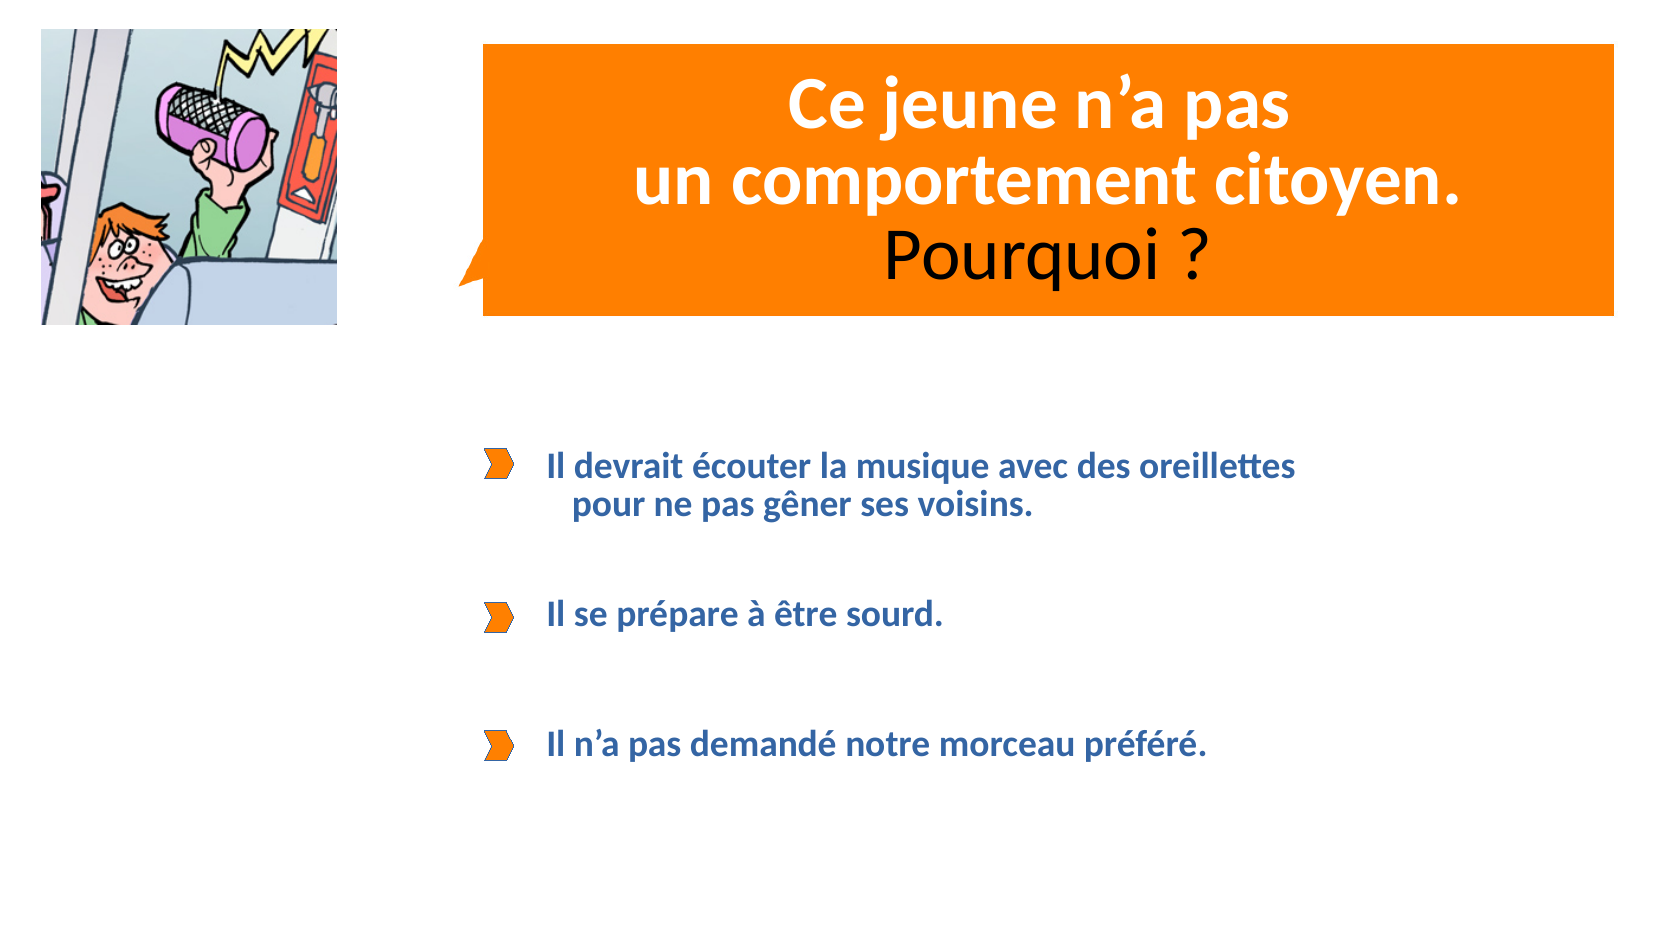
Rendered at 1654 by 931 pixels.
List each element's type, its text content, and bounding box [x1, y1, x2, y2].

picture [5, 0, 1654, 345]
text_box Il devrait écouter la musique avec des oreillettes pour ne pas gêner ses voisins. [531, 442, 1359, 534]
text_box [484, 602, 514, 633]
text_box Ce jeune n’a pas un comportement citoyen. Pourquoi ? [472, 65, 1625, 306]
text_box Il n’a pas demandé notre morceau préféré. [531, 721, 1300, 774]
text_box Il se prépare à être sourd. [531, 590, 1093, 644]
text_box [484, 448, 514, 479]
text_box [484, 730, 514, 761]
